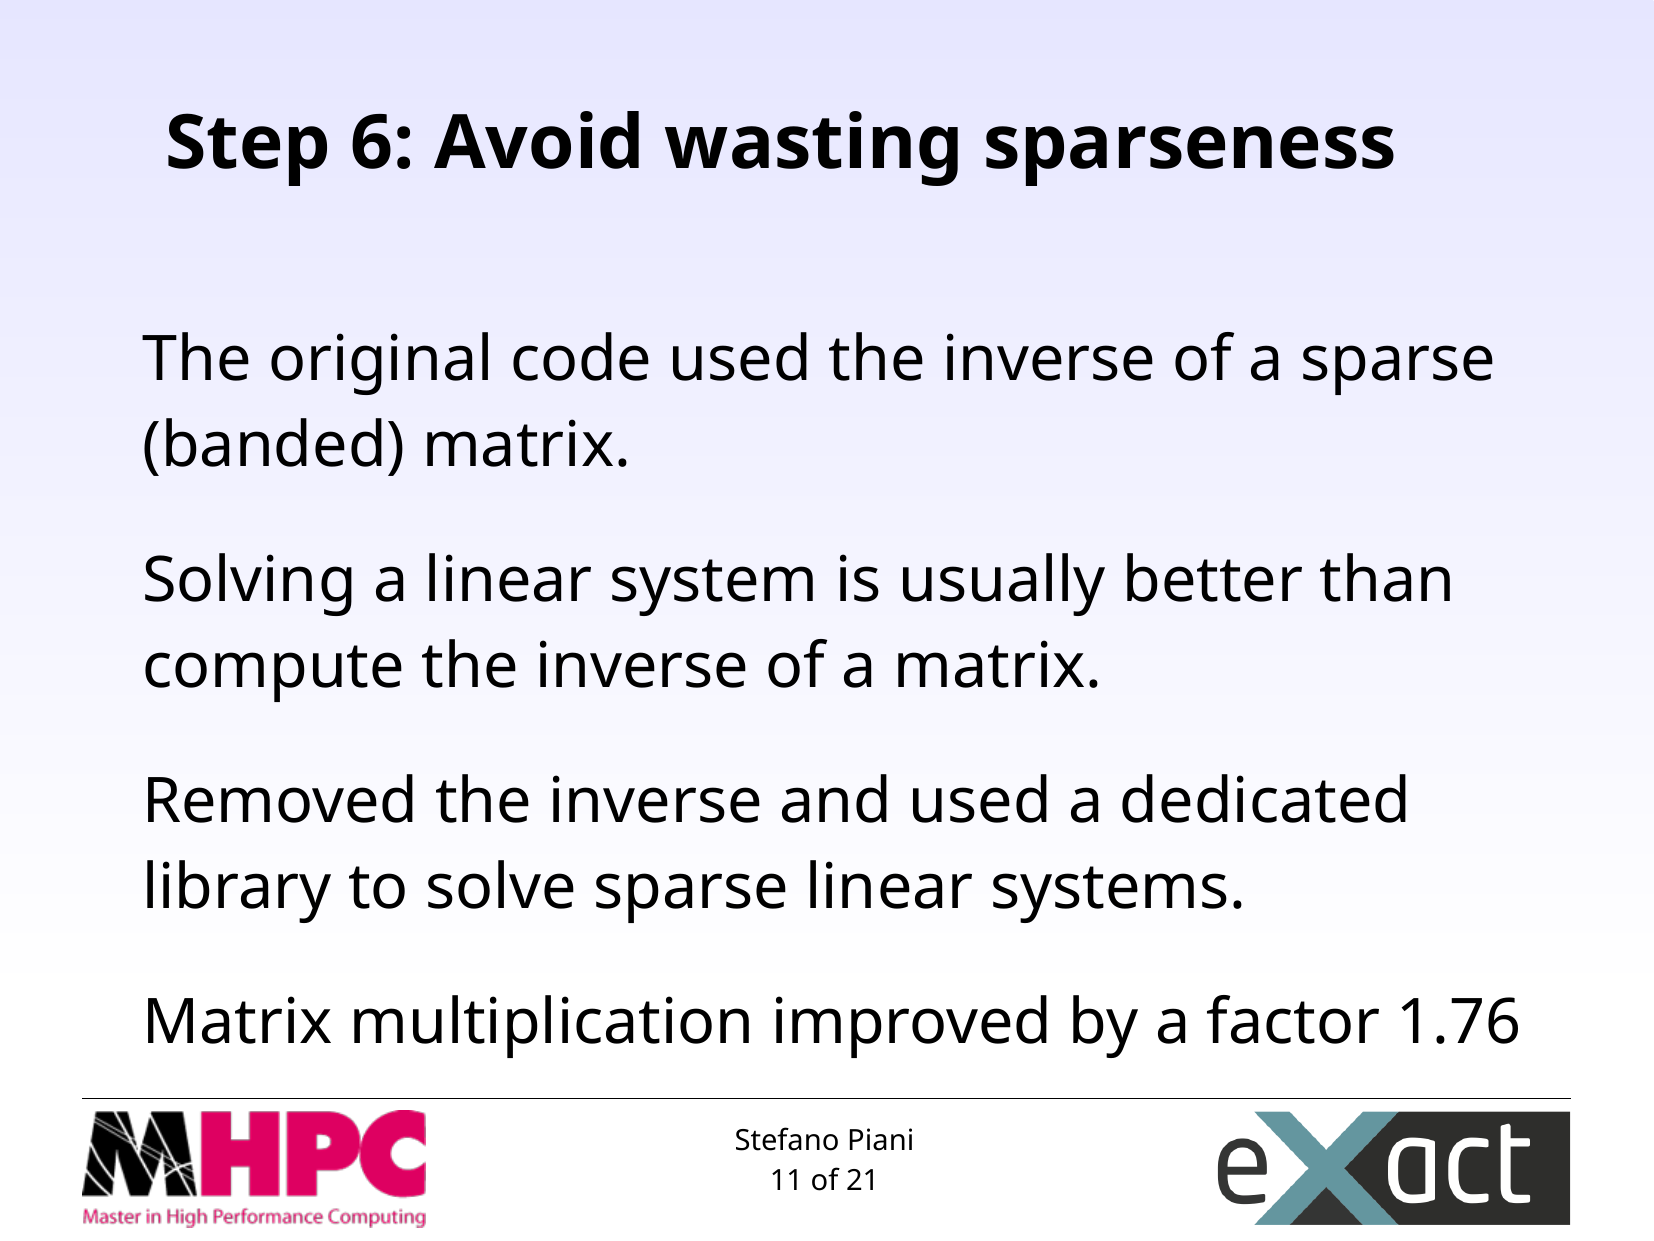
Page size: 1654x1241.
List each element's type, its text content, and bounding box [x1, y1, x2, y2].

picture [1216, 1110, 1571, 1226]
picture [82, 1110, 426, 1228]
list The original code used the inverse of a sparse (banded) matrix. Solving a linear system is usually better than compute the inverse of a matrix. Removed the inverse and used a dedicated library to solve sparse linear systems. Matrix multiplication improved by a factor 1.76 [82, 312, 1571, 1075]
title Step 6: Avoid wasting sparseness [165, 35, 1583, 243]
